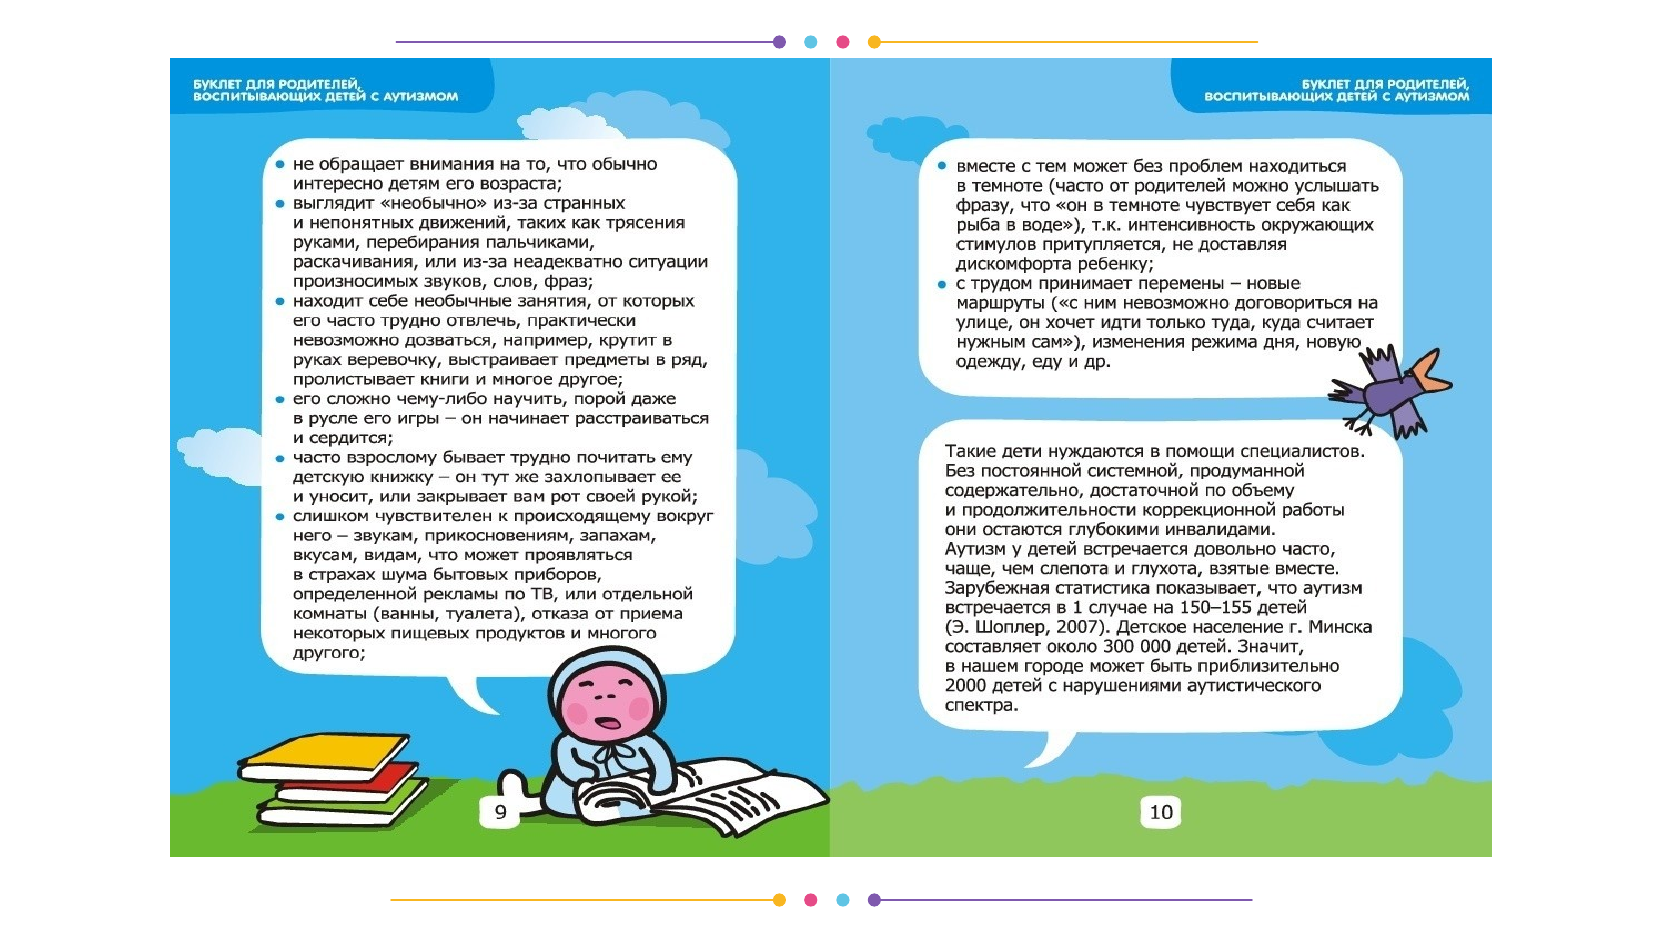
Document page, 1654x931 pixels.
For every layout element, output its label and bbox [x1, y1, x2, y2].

picture [1204, 77, 1473, 103]
picture [170, 58, 1492, 857]
picture [383, 90, 459, 103]
picture [193, 75, 379, 104]
